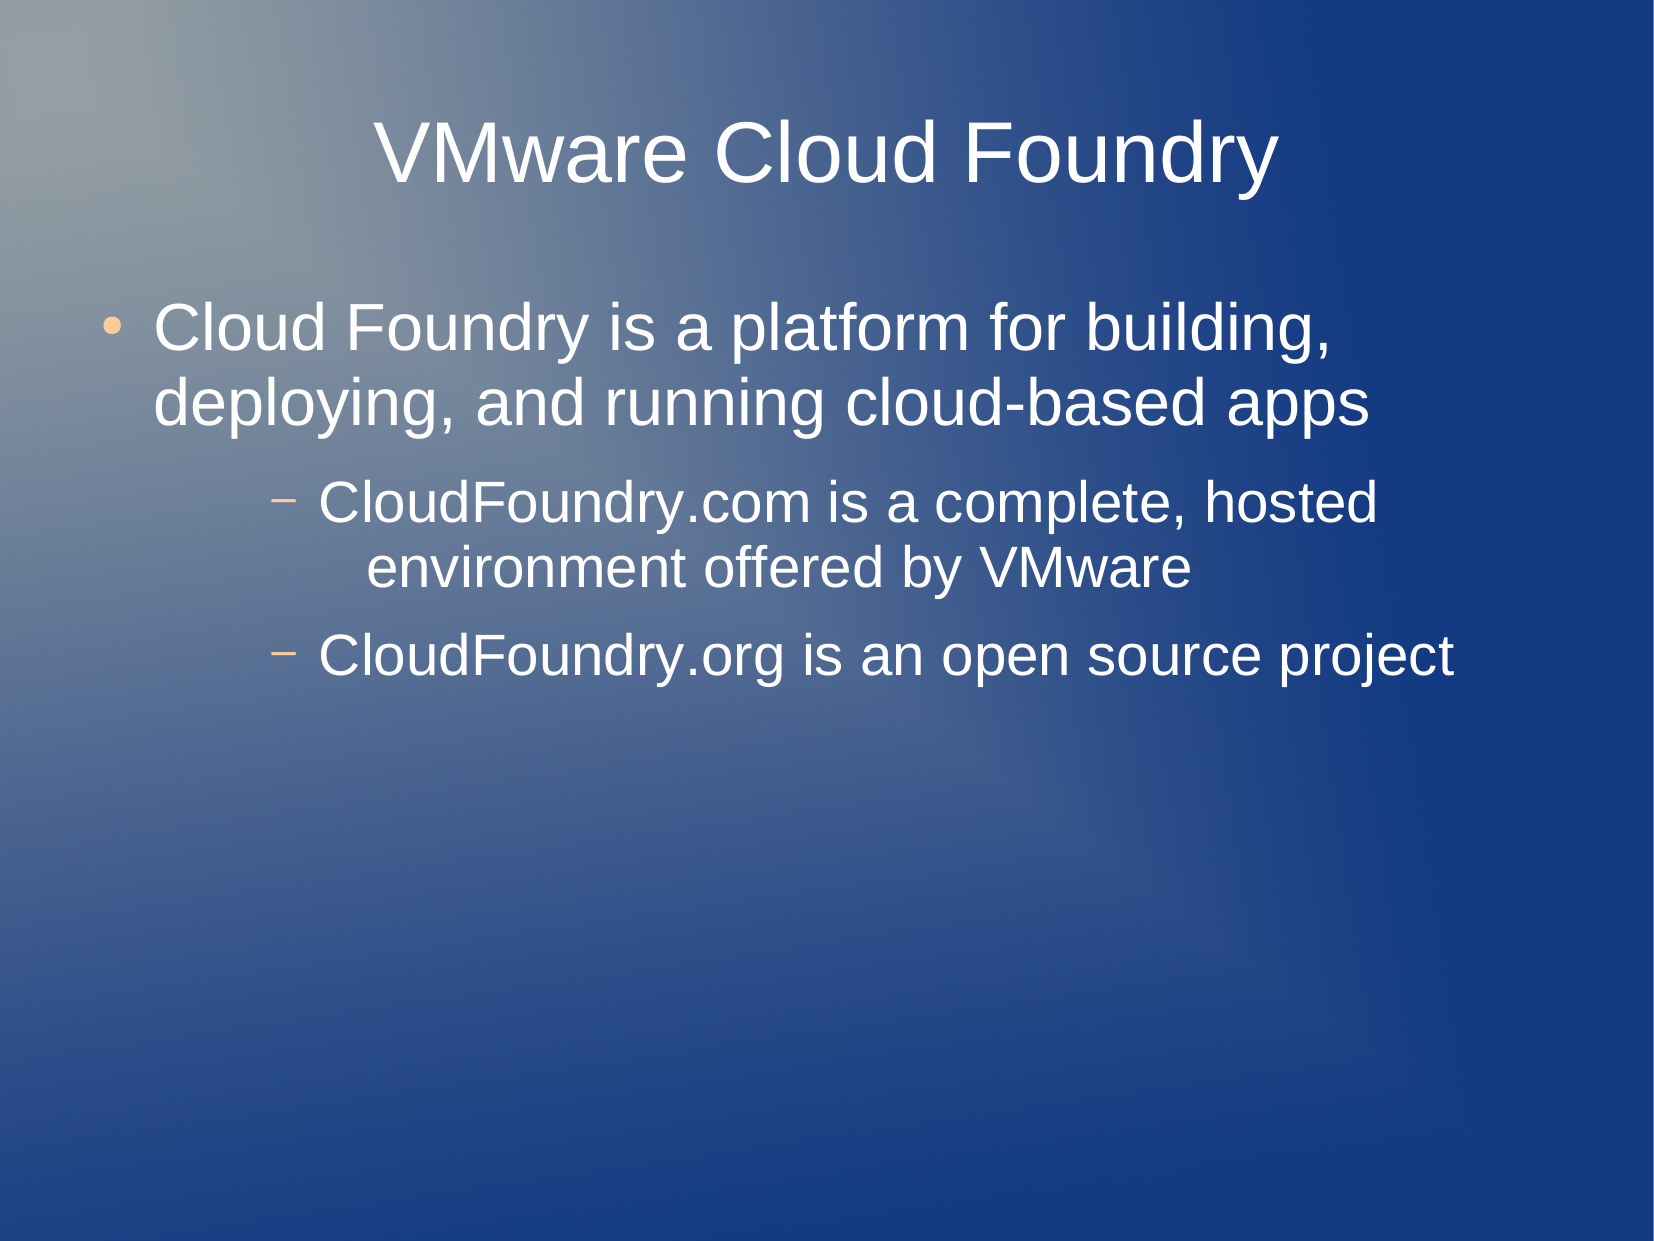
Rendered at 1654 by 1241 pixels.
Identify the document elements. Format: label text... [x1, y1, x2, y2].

picture [0, 0, 1654, 1241]
list Cloud Foundry is a platform for building, deploying, and running cloud-based apps CloudFoundry.com is a complete, hosted environment offered by VMware CloudFoundry.org is an open source project [82, 290, 1571, 1109]
title VMware Cloud Foundry [82, 49, 1571, 257]
